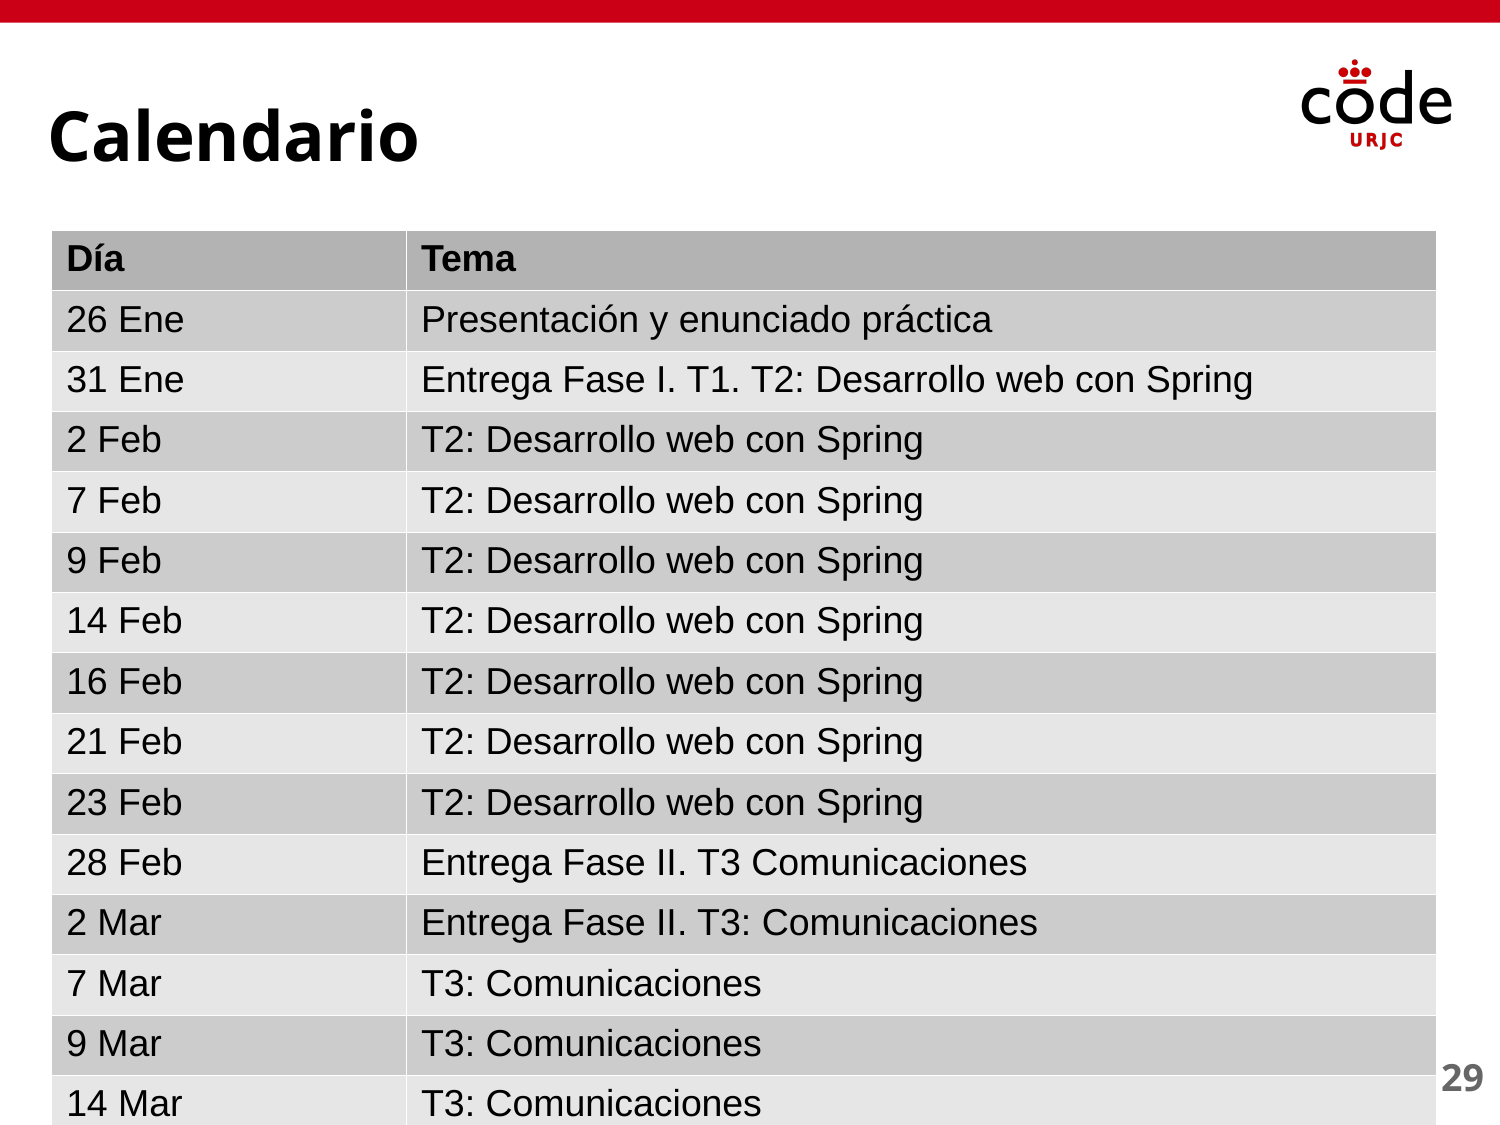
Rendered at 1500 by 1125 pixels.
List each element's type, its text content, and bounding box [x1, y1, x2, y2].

picture [1284, 50, 1468, 161]
table_cell T3: Comunicaciones [407, 955, 1436, 1015]
table_cell Entrega Fase II. T3: Comunicaciones [407, 895, 1436, 954]
table_cell 9 Mar [52, 1016, 406, 1075]
table_cell 31 Ene [52, 352, 406, 411]
table_cell 26 Ene [52, 291, 406, 351]
table_cell T3: Comunicaciones [407, 1016, 1436, 1075]
table_header Día [52, 231, 406, 290]
table_cell 2 Feb [52, 412, 406, 471]
table_cell Entrega Fase I. T1. T2: Desarrollo web con Spring [407, 352, 1436, 411]
table_cell Presentación y enunciado práctica [407, 291, 1436, 351]
table_cell T2: Desarrollo web con Spring [407, 412, 1436, 471]
table_cell T2: Desarrollo web con Spring [407, 774, 1436, 834]
table_cell Entrega Fase II. T3 Comunicaciones [407, 835, 1436, 894]
table_cell T2: Desarrollo web con Spring [407, 653, 1436, 713]
table_cell 21 Feb [52, 714, 406, 773]
table_cell 28 Feb [52, 835, 406, 894]
table_cell T2: Desarrollo web con Spring [407, 593, 1436, 652]
table_cell T2: Desarrollo web con Spring [407, 533, 1436, 592]
table_cell T2: Desarrollo web con Spring [407, 714, 1436, 773]
table_cell 14 Mar [52, 1076, 406, 1125]
table_cell 7 Feb [52, 472, 406, 532]
title Calendario [32, 79, 1383, 189]
table_cell 16 Feb [52, 653, 406, 713]
table_cell 9 Feb [52, 533, 406, 592]
table_cell T2: Desarrollo web con Spring [407, 472, 1436, 532]
table_cell 23 Feb [52, 774, 406, 834]
table_cell 2 Mar [52, 895, 406, 954]
table_cell 14 Feb [52, 593, 406, 652]
table_cell T3: Comunicaciones [407, 1076, 1436, 1125]
table_cell 7 Mar [52, 955, 406, 1015]
table_header Tema [407, 231, 1436, 290]
